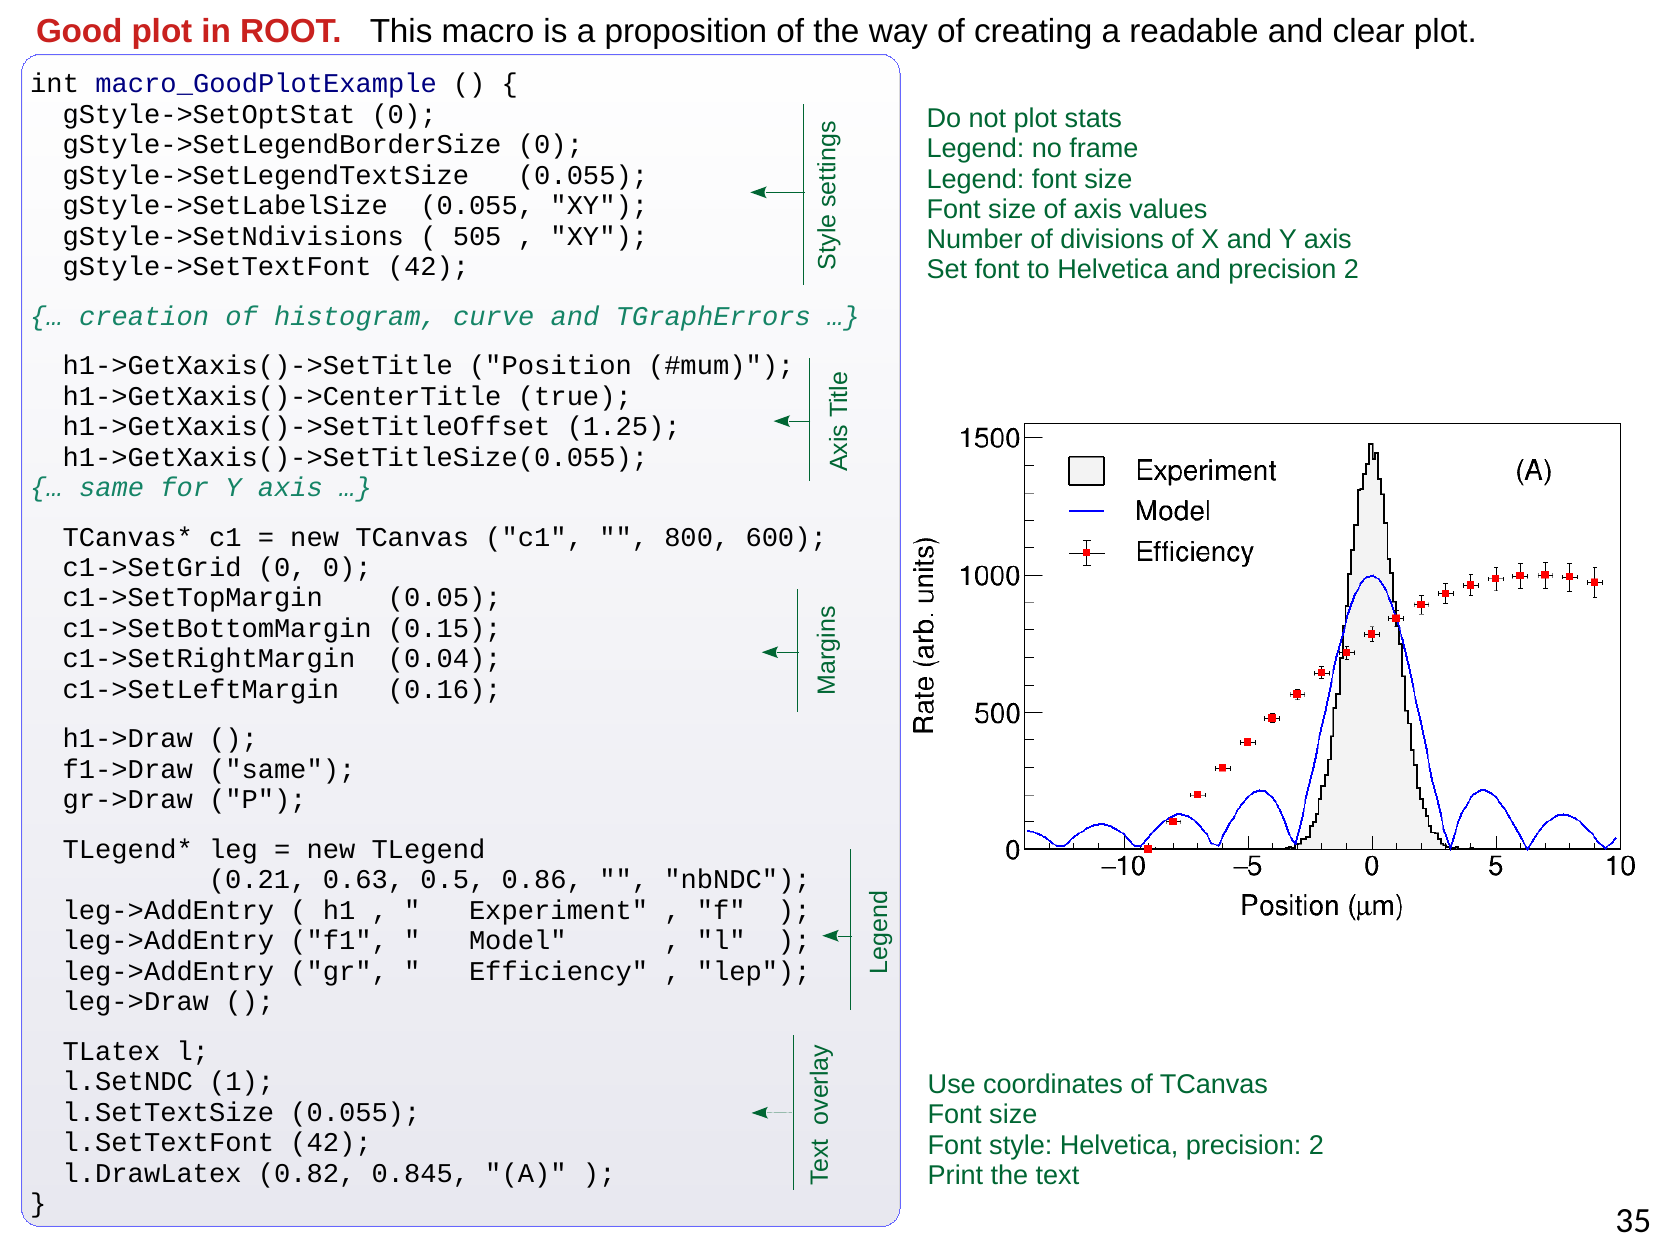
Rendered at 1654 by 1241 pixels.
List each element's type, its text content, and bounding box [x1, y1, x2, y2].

text_box Axis Title [817, 351, 863, 487]
text_box Style settings [805, 102, 851, 286]
picture [905, 397, 1649, 929]
text_box Do not plot stats Legend: no frame Legend: font size Font size of axis values Number of divisions of X and Y axis Set font to Helvetica and precision 2 [911, 95, 1410, 292]
text_box Use coordinates of TCanvas Font size Font style: Helvetica, precision: 2 Print the text [912, 1061, 1355, 1203]
text_box int macro_GoodPlotExample () { gStyle->SetOptStat (0); gStyle->SetLegendBorderSize (0); gStyle->SetLegendTextSize (0.055); gStyle->SetLabelSize (0.055, "XY"); gStyle->SetNdivisions ( 505 , "XY"); gStyle->SetTextFont (42); {… creation of histogram, curve and TGraphErrors …} h1->GetXaxis()->SetTitle ("Position (#mum)"); h1->GetXaxis()->CenterTitle (true); h1->GetXaxis()->SetTitleOffset (1.25); h1->GetXaxis()->SetTitleSize(0.055); {… same for Y axis …} TCanvas* c1 = new TCanvas ("c1", "", 800, 600); c1->SetGrid (0, 0); c1->SetTopMargin (0.05); c1->SetBottomMargin (0.15); c1->SetRightMargin (0.04); c1->SetLeftMargin (0.16); h1->Draw (); f1->Draw ("same"); gr->Draw ("P"); TLegend* leg = new TLegend (0.21, 0.63, 0.5, 0.86, "", "nbNDC"); leg->AddEntry ( h1 , " Experiment" , "f" ); leg->AddEntry ("f1", " Model" , "l" ); leg->AddEntry ("gr", " Efficiency" , "lep"); leg->Draw (); TLatex l; l.SetNDC (1); l.SetTextSize (0.055); l.SetTextFont (42); l.DrawLatex (0.82, 0.845, "(A)" ); } [15, 62, 919, 1228]
text_box Margins [804, 575, 851, 711]
text_box Good plot in ROOT. This macro is a proposition of the way of creating a readable and clear plot. [21, 4, 1501, 57]
text_box [25, 57, 897, 62]
text_box Text overlay [797, 1025, 847, 1201]
text_box Legend [856, 874, 903, 990]
